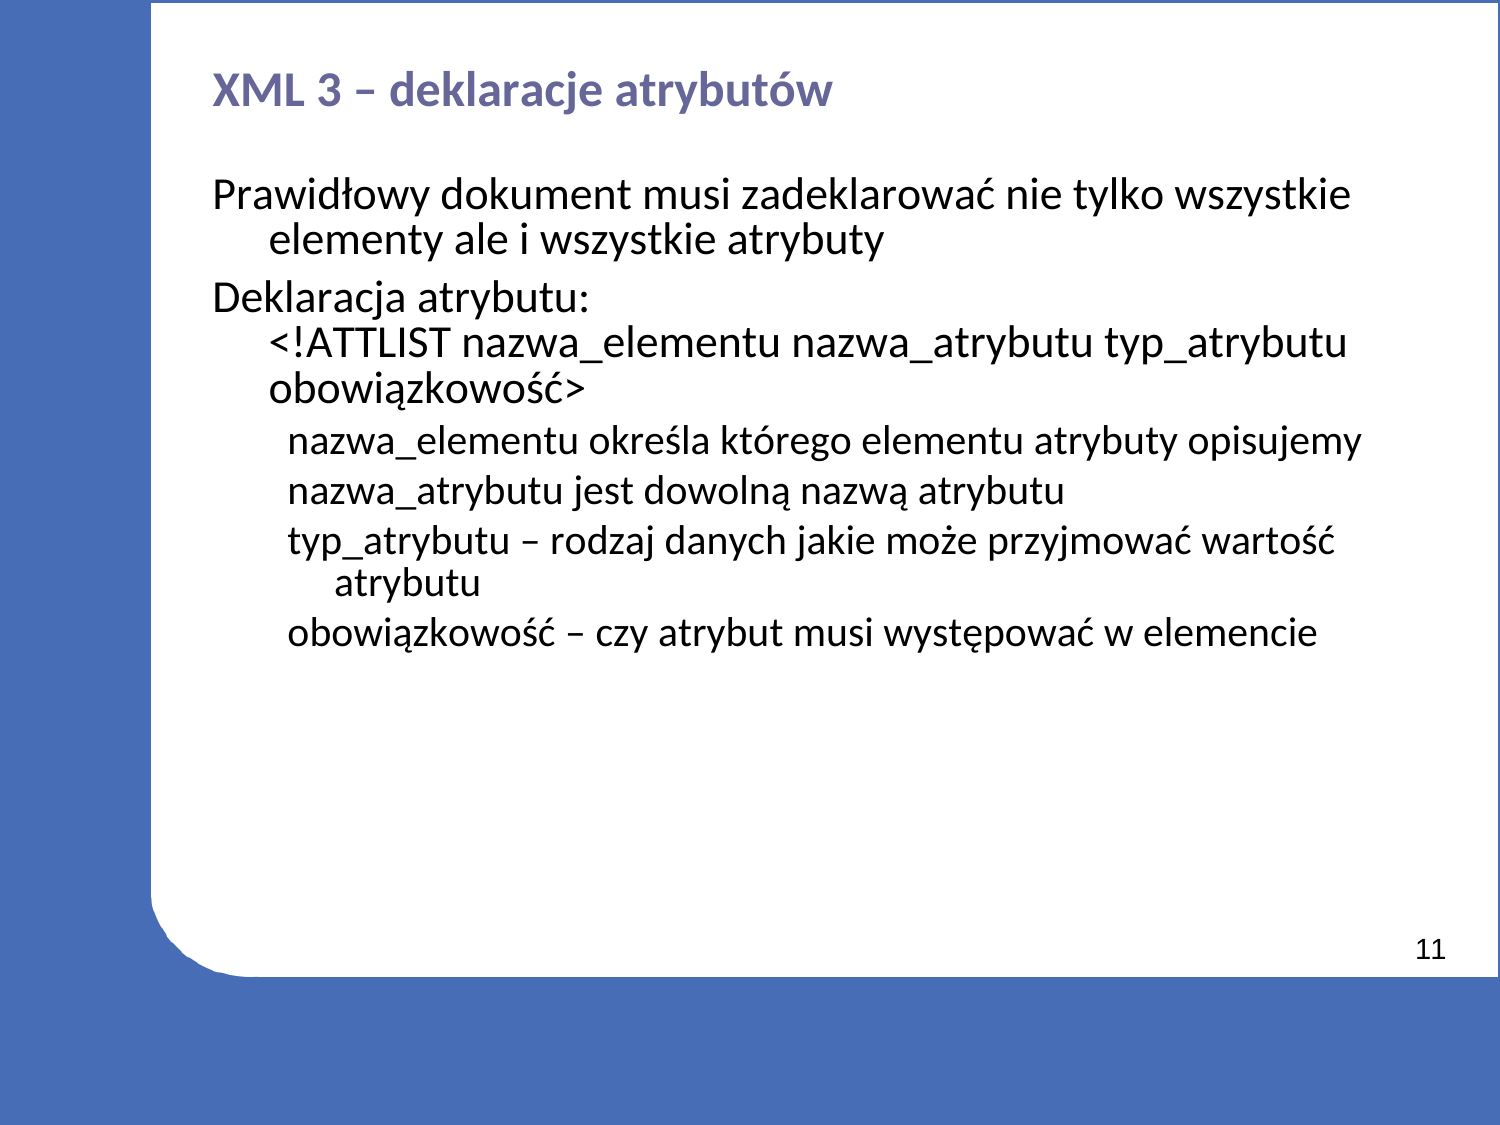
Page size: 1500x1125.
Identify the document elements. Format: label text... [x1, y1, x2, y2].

list Prawidłowy dokument musi zadeklarować nie tylko wszystkie elementy ale i wszystkie atrybuty Deklaracja atrybutu: <!ATTLIST nazwa_elementu nazwa_atrybutu typ_atrybutu obowiązkowość> nazwa_elementu określa którego elementu atrybuty opisujemy nazwa_atrybutu jest dowolną nazwą atrybutu typ_atrybutu – rodzaj danych jakie może przyjmować wartość atrybutu obowiązkowość – czy atrybut musi występować w elemencie [212, 174, 1448, 911]
title XML 3 – deklaracje atrybutów [212, 24, 1447, 164]
picture [0, 0, 1500, 1125]
